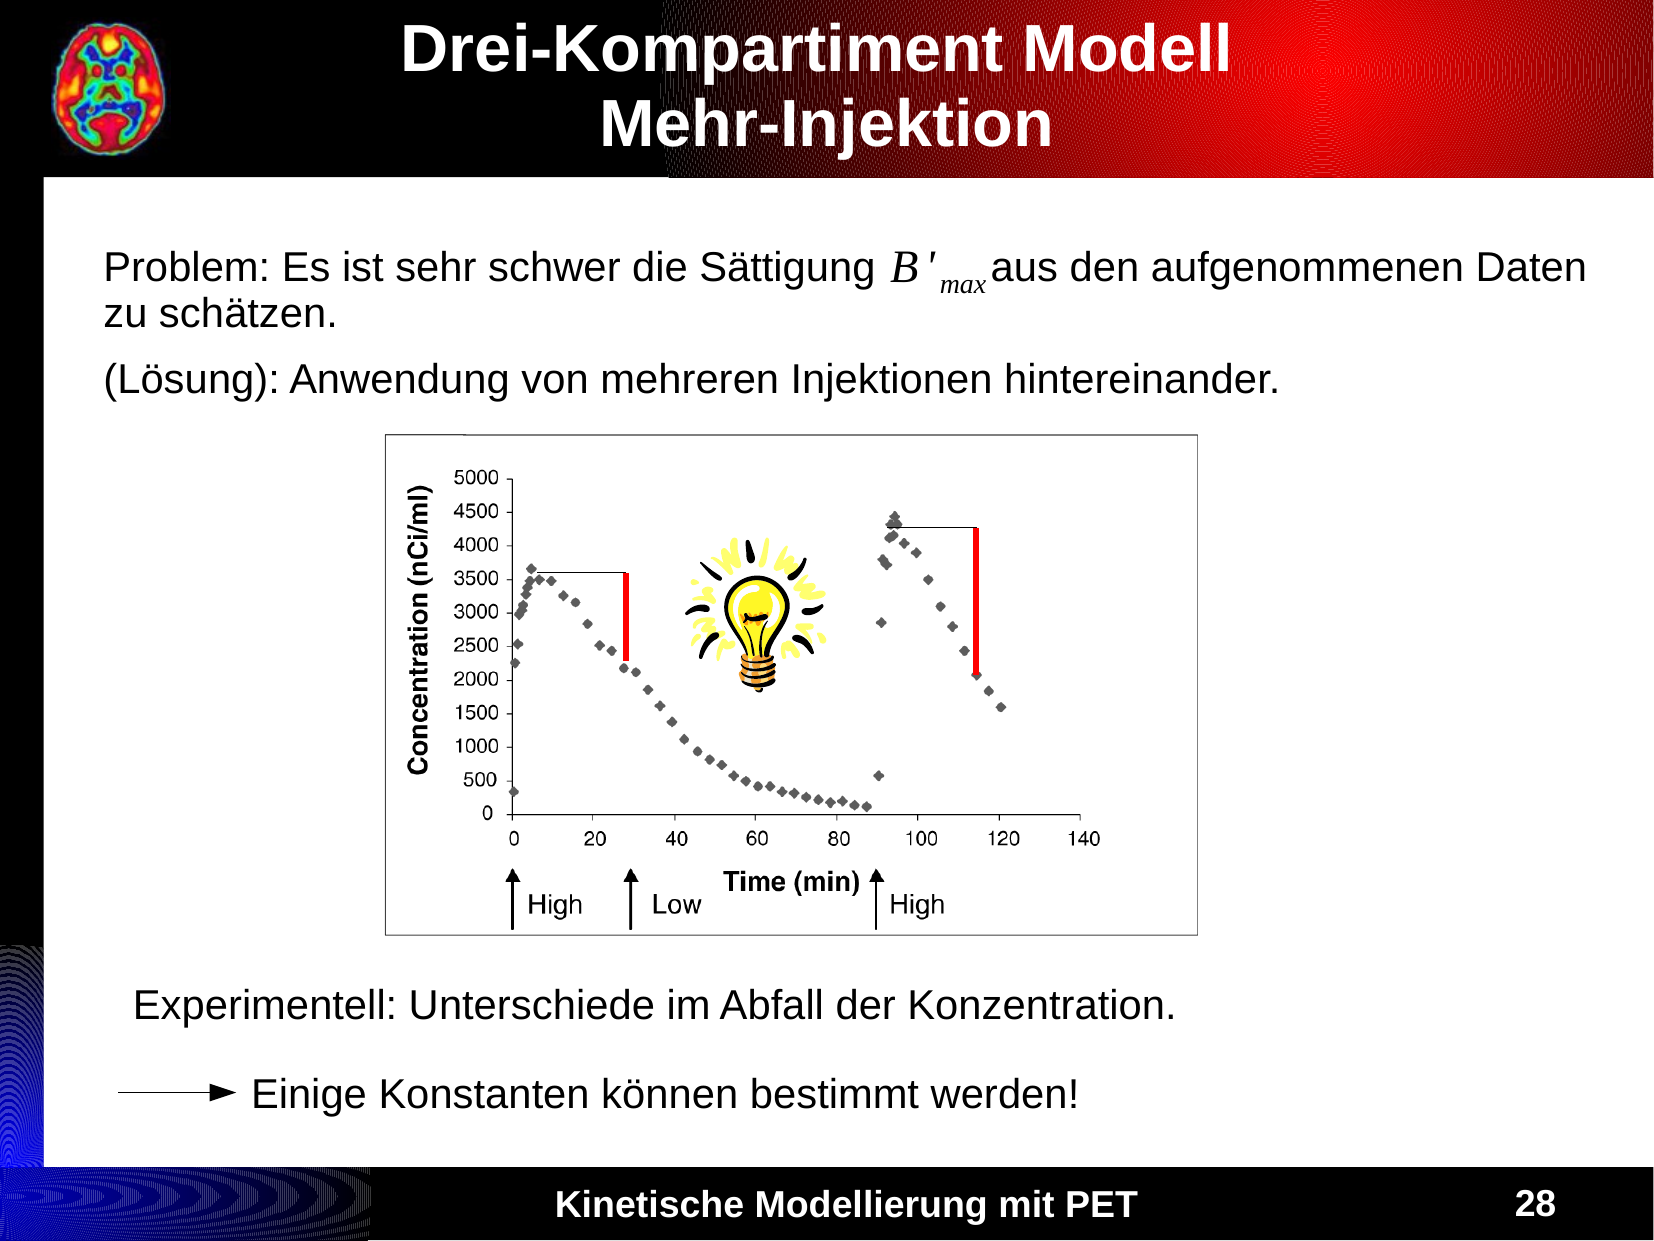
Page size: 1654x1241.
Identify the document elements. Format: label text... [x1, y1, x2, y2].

text_box [236, 1062, 1506, 1135]
text_box Problem: Es ist sehr schwer die Sättigung aus den aufgenommenen Daten zu schätzen. [88, 236, 1625, 345]
picture [371, 419, 1211, 948]
picture [51, 17, 169, 160]
text_box (Lösung): Anwendung von mehreren Injektionen hintereinander. [88, 348, 1388, 411]
text_box Kinetische Modellierung mit PET [512, 1176, 1182, 1235]
title Drei-Kompartiment Modell Mehr-Injektion [169, 10, 1484, 161]
chart [875, 241, 998, 302]
text_box Einige Konstanten können bestimmt werden! [236, 1062, 1359, 1125]
text_box Experimentell: Unterschiede im Abfall der Konzentration. [118, 974, 1418, 1037]
text_box [0, 0, 1654, 1241]
text_box 55 [1422, 1175, 1649, 1234]
